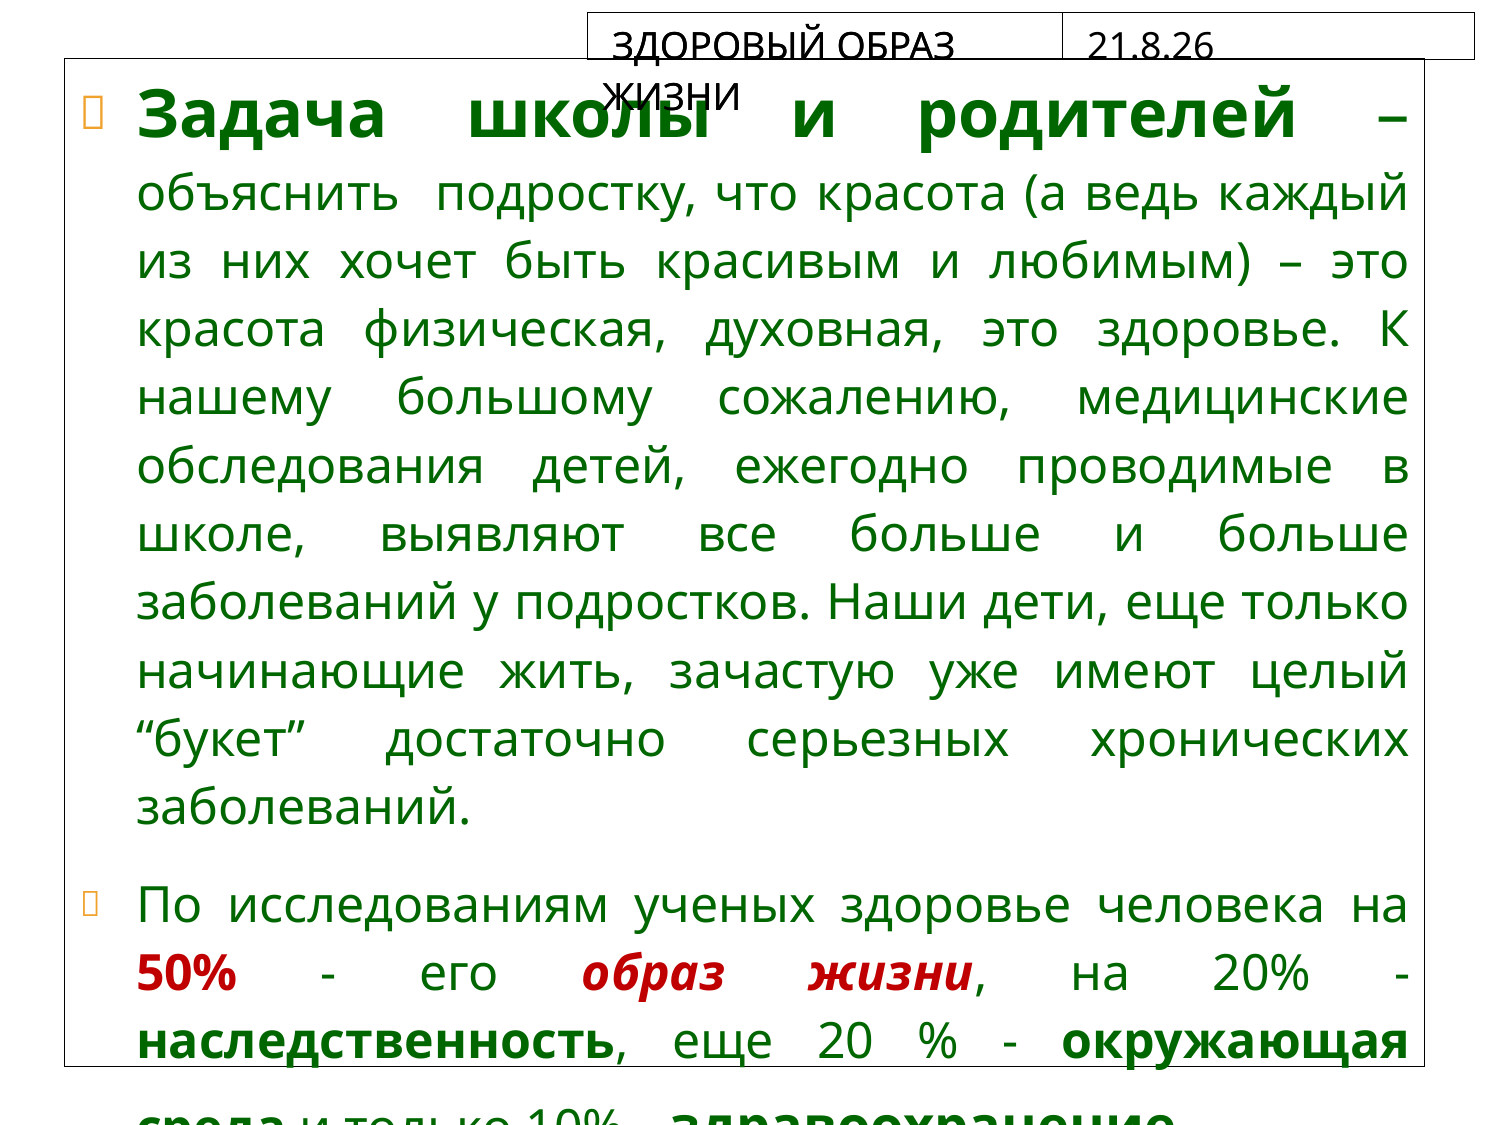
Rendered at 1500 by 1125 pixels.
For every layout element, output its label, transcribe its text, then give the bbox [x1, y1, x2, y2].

footer ЗДОРОВЫЙ ОБРАЗ ЖИЗНИ [587, 12, 1063, 60]
list Задача школы и родителей – объяснить подростку, что красота (а ведь каждый из них хочет быть красивым и любимым) – это красота физическая, духовная, это здоровье. К нашему большому сожалению, медицинские обследования детей, ежегодно проводимые в школе, выявляют все больше и больше заболеваний у подростков. Наши дети, еще только начинающие жить, зачастую уже имеют целый “букет” достаточно серьезных хронических заболеваний. По исследованиям ученых здоровье человека на 50% - его образ жизни, на 20% - наследственность, еще 20 % - окружающая среда и только 10% - здравоохранение. [64, 58, 1425, 1067]
